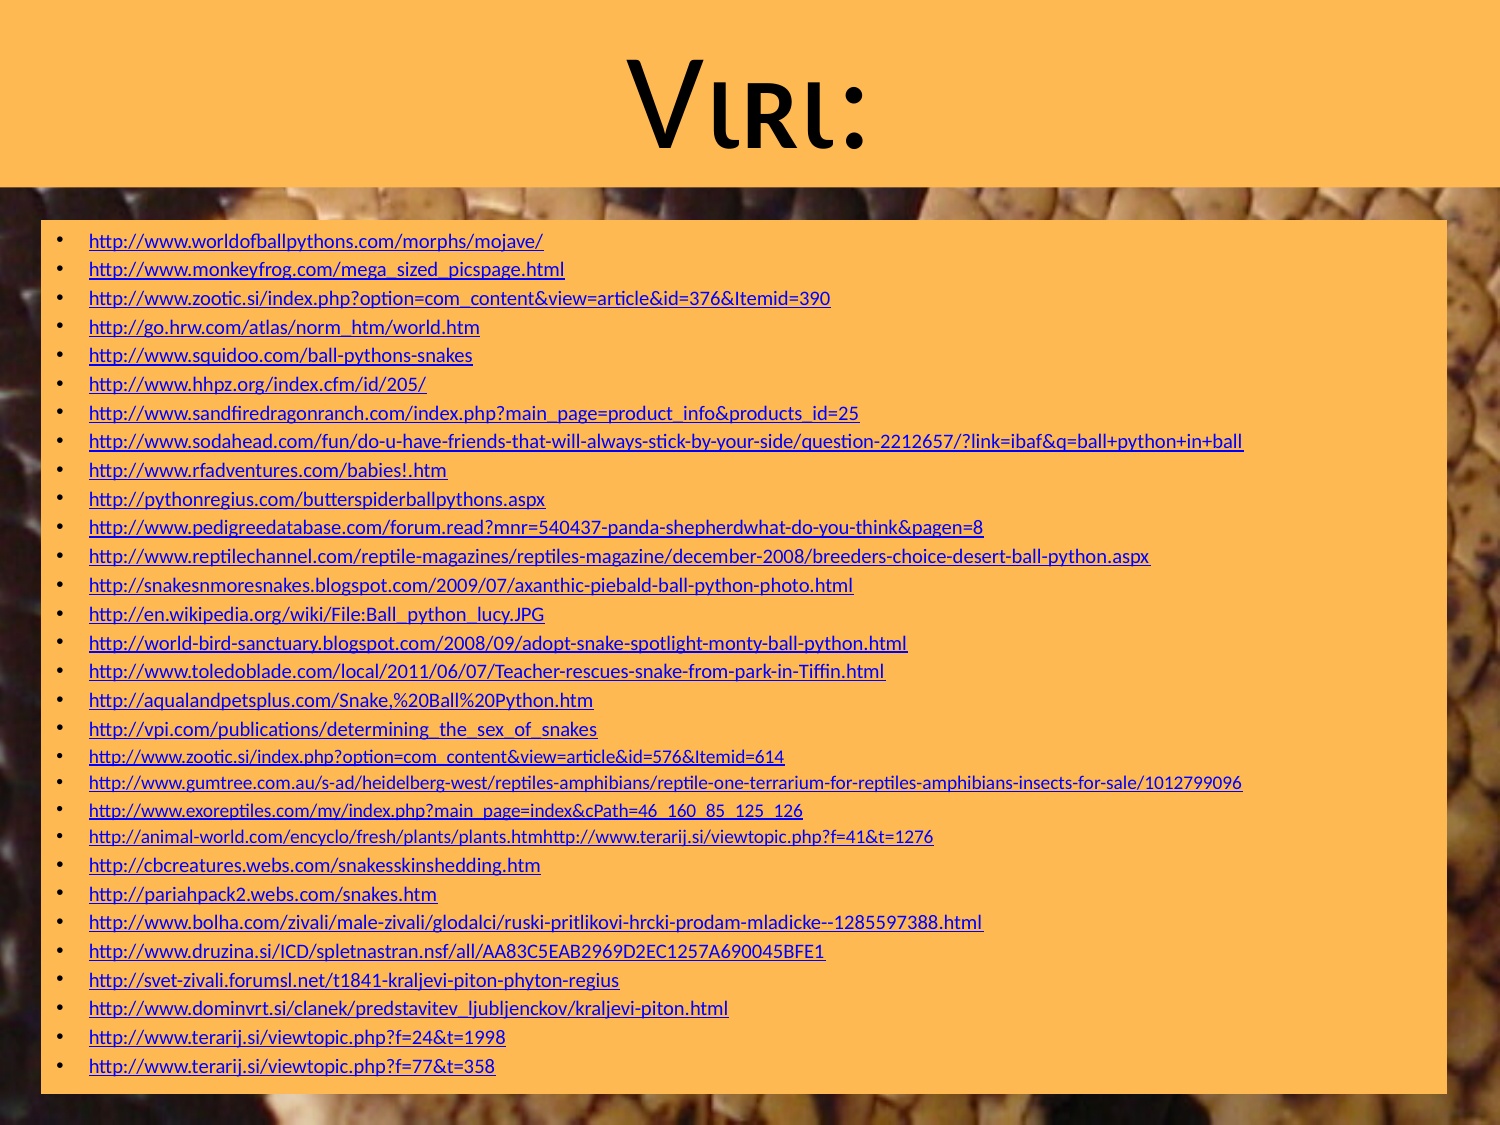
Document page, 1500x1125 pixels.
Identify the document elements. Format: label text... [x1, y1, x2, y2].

title VιRι: [0, 0, 1500, 188]
list http://www.worldofballpythons.com/morphs/mojave/ http://www.monkeyfrog.com/mega_sized_picspage.html http://www.zootic.si/index.php?option=com_content&view=article&id=376&Itemid=390 http://go.hrw.com/atlas/norm_htm/world.htm http://www.squidoo.com/ball-pythons-snakes http://www.hhpz.org/index.cfm/id/205/ http://www.sandfiredragonranch.com/index.php?main_page=product_info&products_id=25 http://www.sodahead.com/fun/do-u-have-friends-that-will-always-stick-by-your-side/question-2212657/?link=ibaf&q=ball+python+in+ball http://www.rfadventures.com/babies!.htm http://pythonregius.com/butterspiderballpythons.aspx http://www.pedigreedatabase.com/forum.read?mnr=540437-panda-shepherdwhat-do-you-think&pagen=8 http://www.reptilechannel.com/reptile-magazines/reptiles-magazine/december-2008/breeders-choice-desert-ball-python.aspx http://snakesnmoresnakes.blogspot.com/2009/07/axanthic-piebald-ball-python-photo.html http://en.wikipedia.org/wiki/File:Ball_python_lucy.JPG http://world-bird-sanctuary.blogspot.com/2008/09/adopt-snake-spotlight-monty-ball-python.html http://www.toledoblade.com/local/2011/06/07/Teacher-rescues-snake-from-park-in-Tiffin.html http://aqualandpetsplus.com/Snake,%20Ball%20Python.htm http://vpi.com/publications/determining_the_sex_of_snakes http://www.zootic.si/index.php?option=com_content&view=article&id=576&Itemid=614 http://www.gumtree.com.au/s-ad/heidelberg-west/reptiles-amphibians/reptile-one-terrarium-for-reptiles-amphibians-insects-for-sale/1012799096 http://www.exoreptiles.com/my/index.php?main_page=index&cPath=46_160_85_125_126 http://animal-world.com/encyclo/fresh/plants/plants.htmhttp://www.terarij.si/viewtopic.php?f=41&t=1276 http://cbcreatures.webs.com/snakesskinshedding.htm http://pariahpack2.webs.com/snakes.htm http://www.bolha.com/zivali/male-zivali/glodalci/ruski-pritlikovi-hrcki-prodam-mladicke--1285597388.html http://www.druzina.si/ICD/spletnastran.nsf/all/AA83C5EAB2969D2EC1257A690045BFE1 http://svet-zivali.forumsl.net/t1841-kraljevi-piton-phyton-regius http://www.dominvrt.si/clanek/predstavitev_ljubljenckov/kraljevi-piton.html http://www.terarij.si/viewtopic.php?f=24&t=1998 http://www.terarij.si/viewtopic.php?f=77&t=358 [41, 220, 1447, 1094]
picture [0, 188, 1500, 1125]
